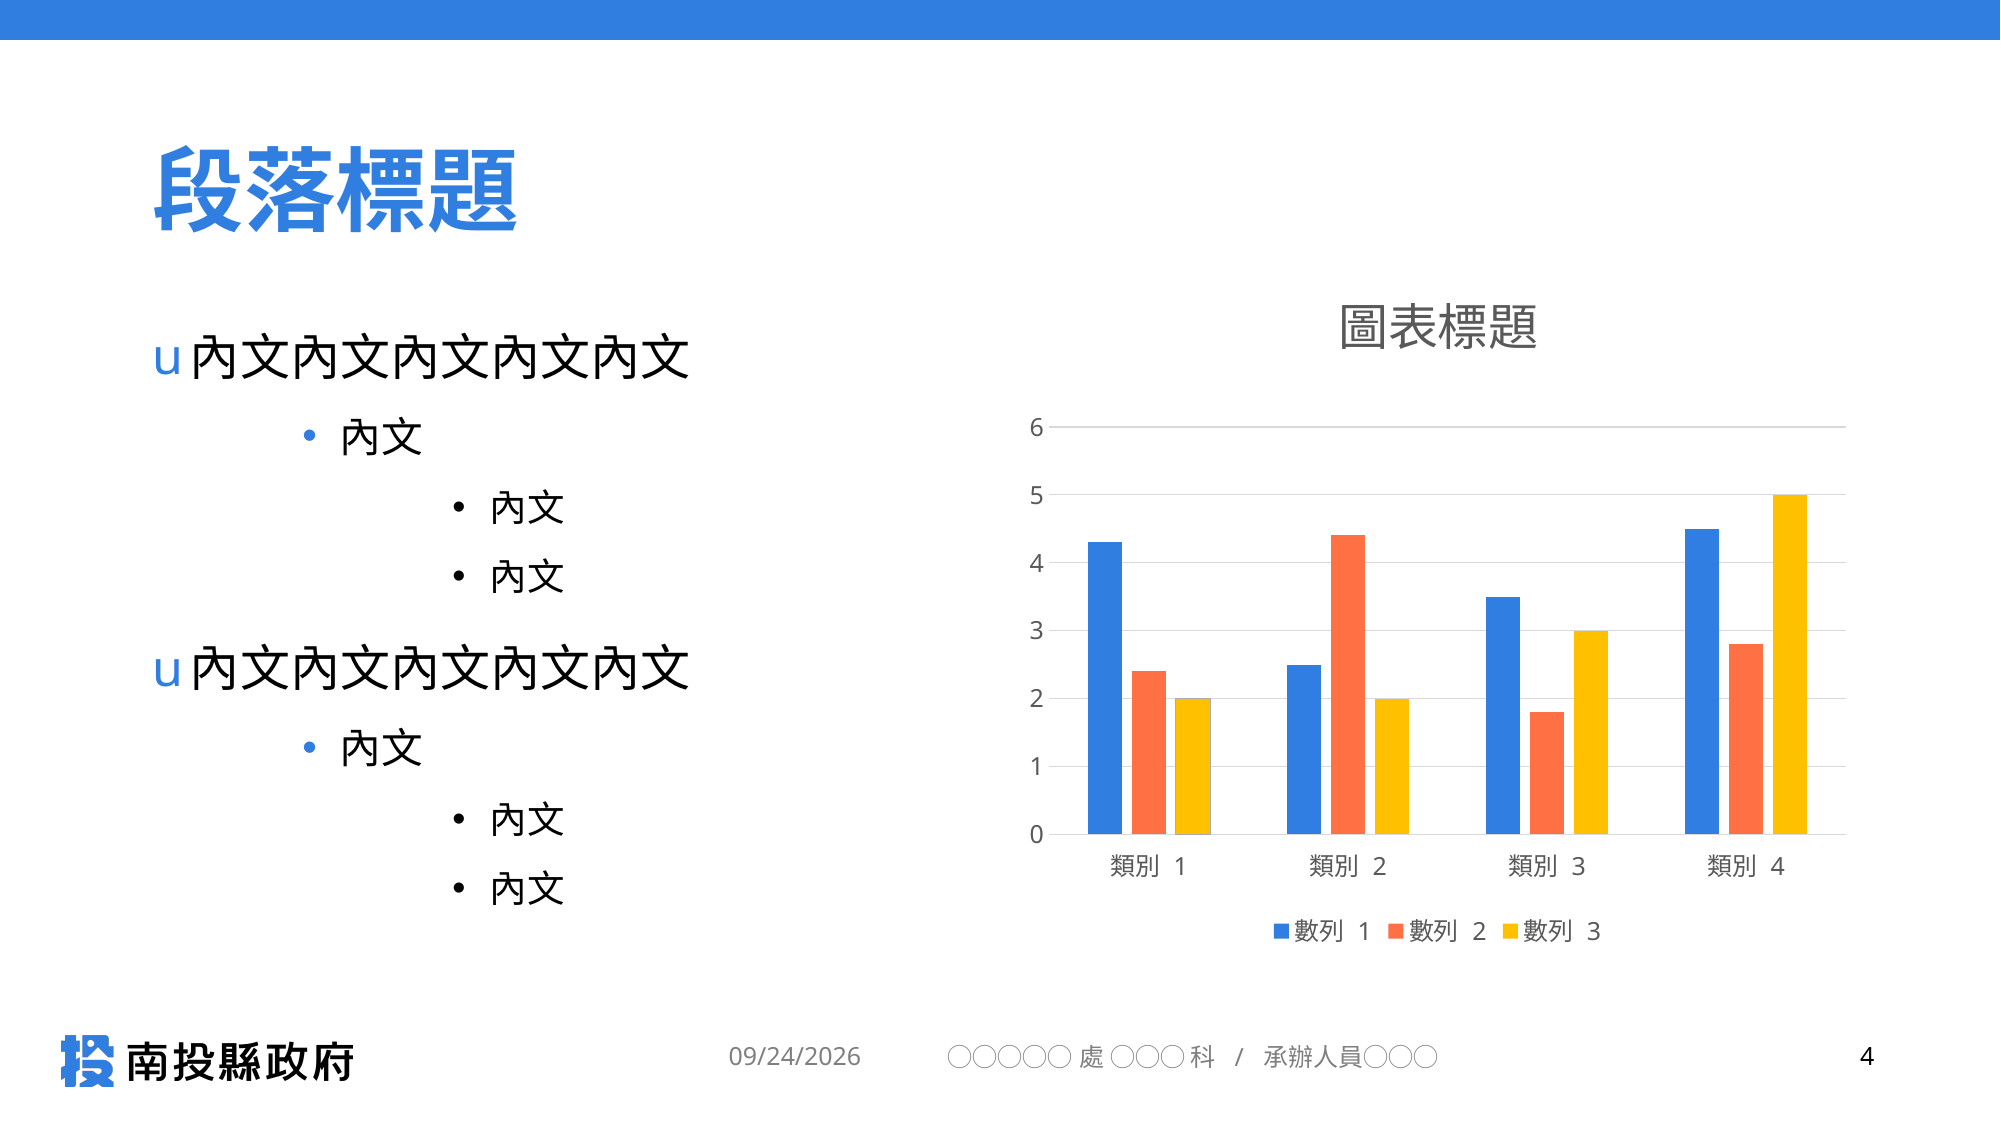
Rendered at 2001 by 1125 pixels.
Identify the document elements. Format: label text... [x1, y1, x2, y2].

text_box 07/29/2024 [713, 1025, 884, 1086]
list 內文內文內文內文內文 內文 內文 內文 內文內文內文內文內文 內文 內文 內文 [137, 299, 988, 1014]
text_box <編號> [1845, 1025, 1945, 1086]
text_box ◯◯◯◯◯處 ◯◯◯ 科 / 承辦人員◯◯◯ [932, 1025, 1608, 1086]
chart [1012, 277, 1863, 955]
picture [61, 1035, 353, 1087]
title 段落標題 [137, 111, 1863, 278]
